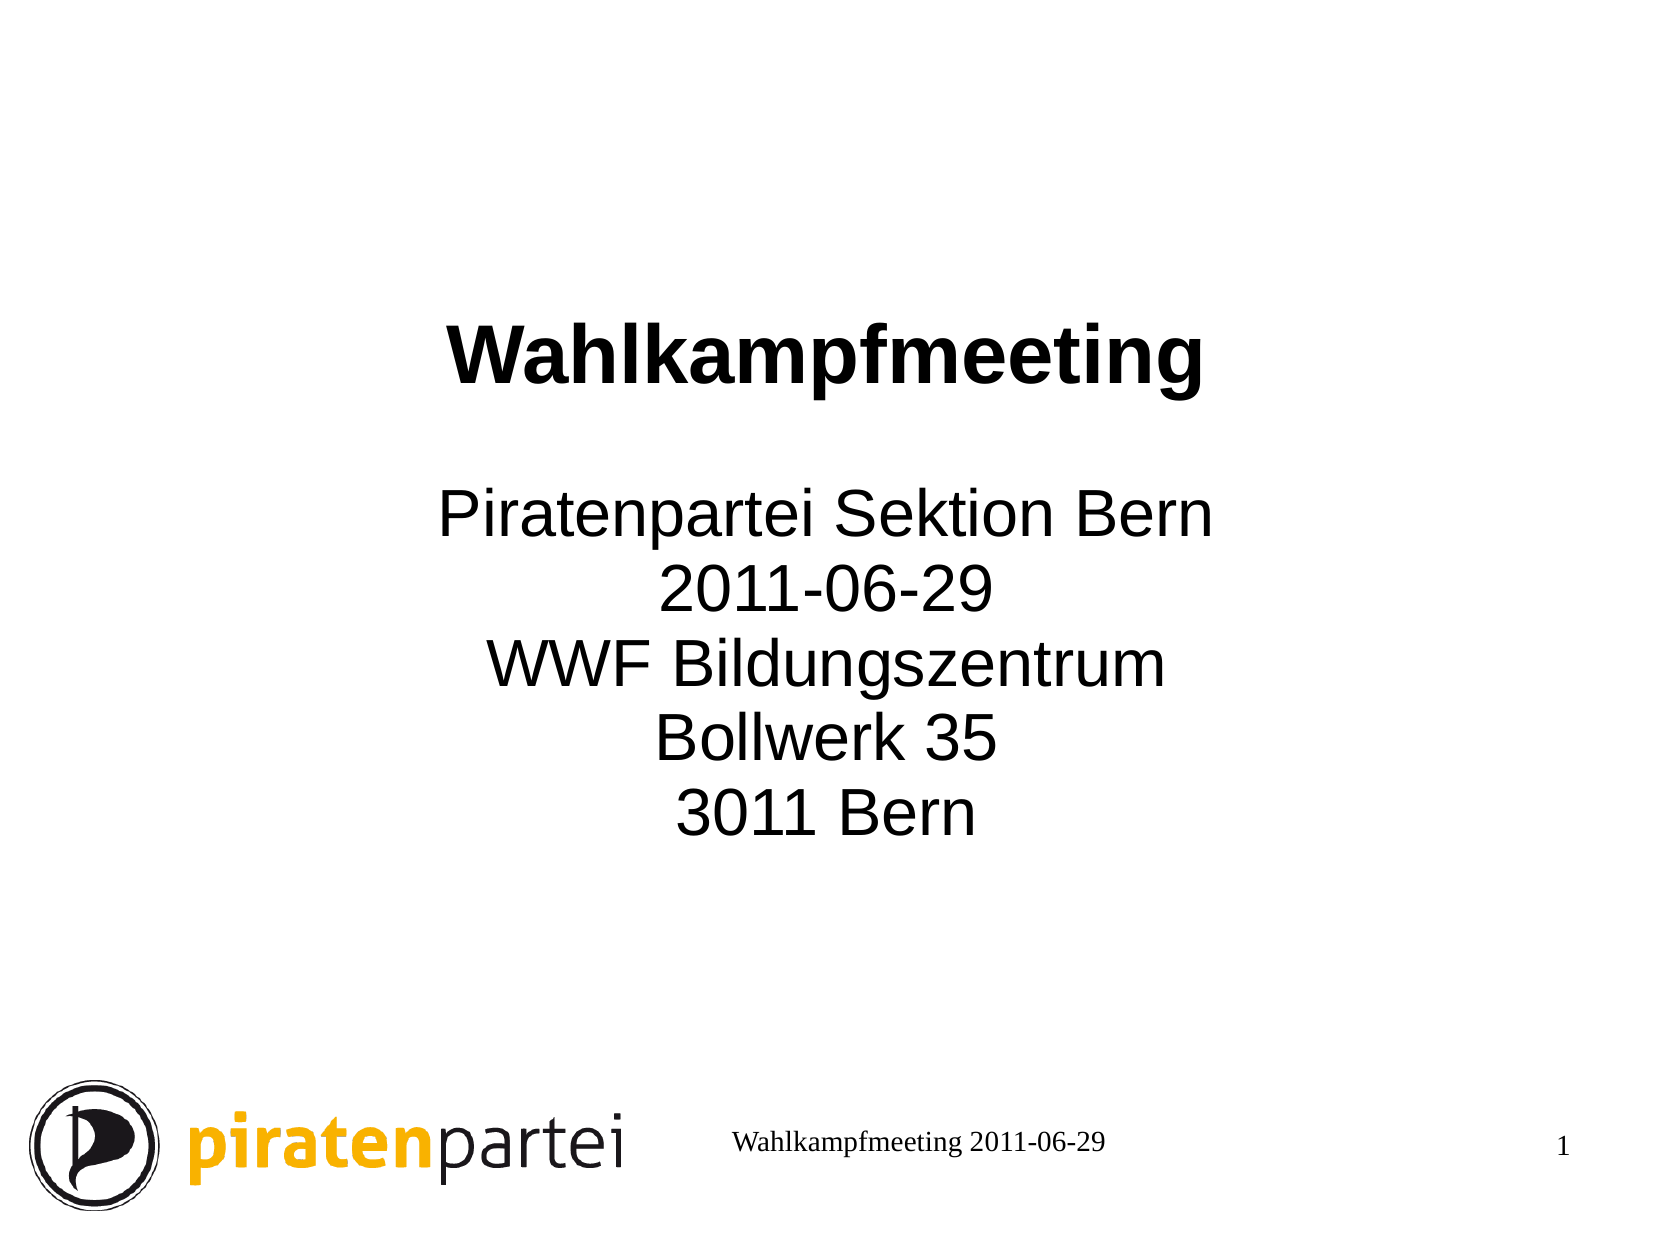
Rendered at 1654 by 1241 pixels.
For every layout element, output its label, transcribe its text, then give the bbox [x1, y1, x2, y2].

subtitle Wahlkampfmeeting Piratenpartei Sektion Bern 2011-06-29 WWF Bildungszentrum Bollwerk 35 3011 Bern [82, 49, 1571, 1109]
picture [29, 1080, 621, 1211]
